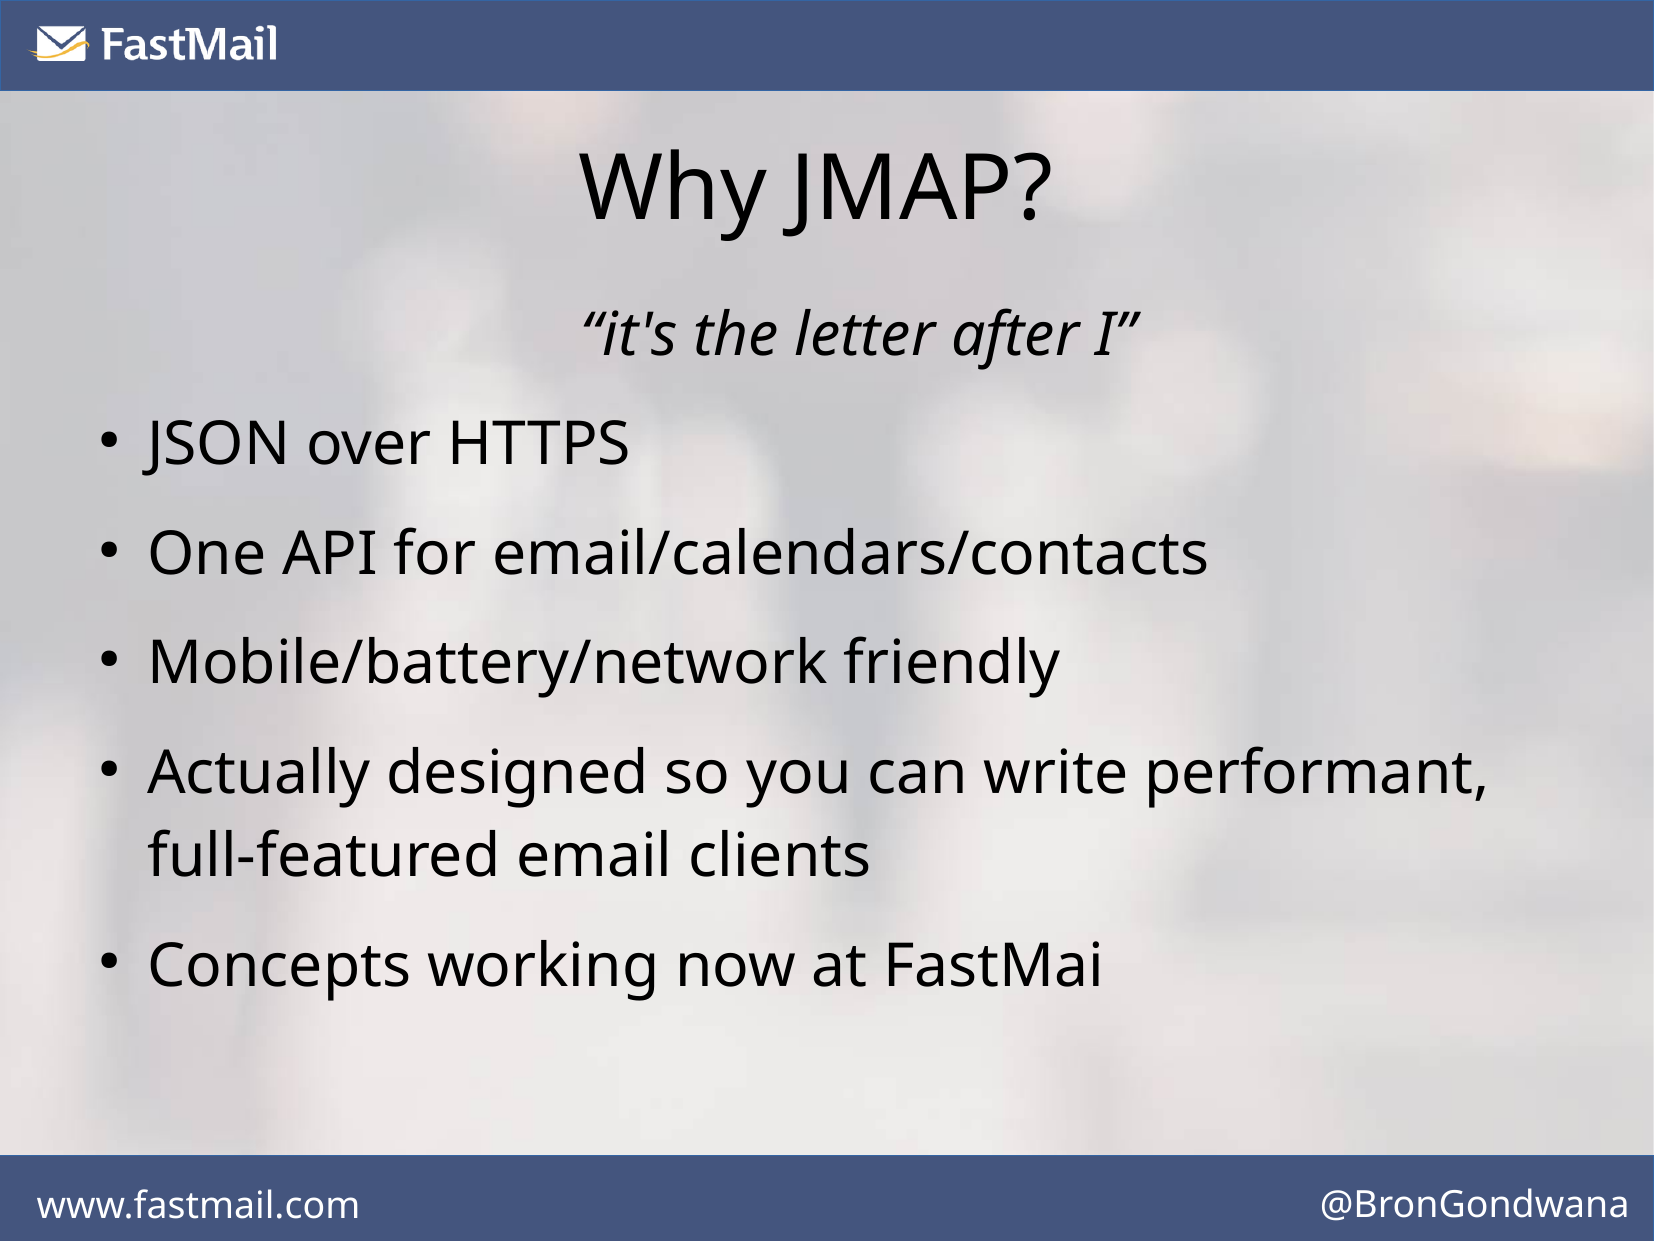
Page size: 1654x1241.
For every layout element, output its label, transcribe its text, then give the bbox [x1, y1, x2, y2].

list “it's the letter after I” JSON over HTTPS One API for email/calendars/contacts Mobile/battery/network friendly Actually designed so you can write performant, full-featured email clients Concepts working now at FastMai [82, 290, 1571, 1010]
title Why JMAP? [71, 101, 1561, 267]
picture [0, 91, 1654, 1155]
picture [26, 8, 302, 78]
